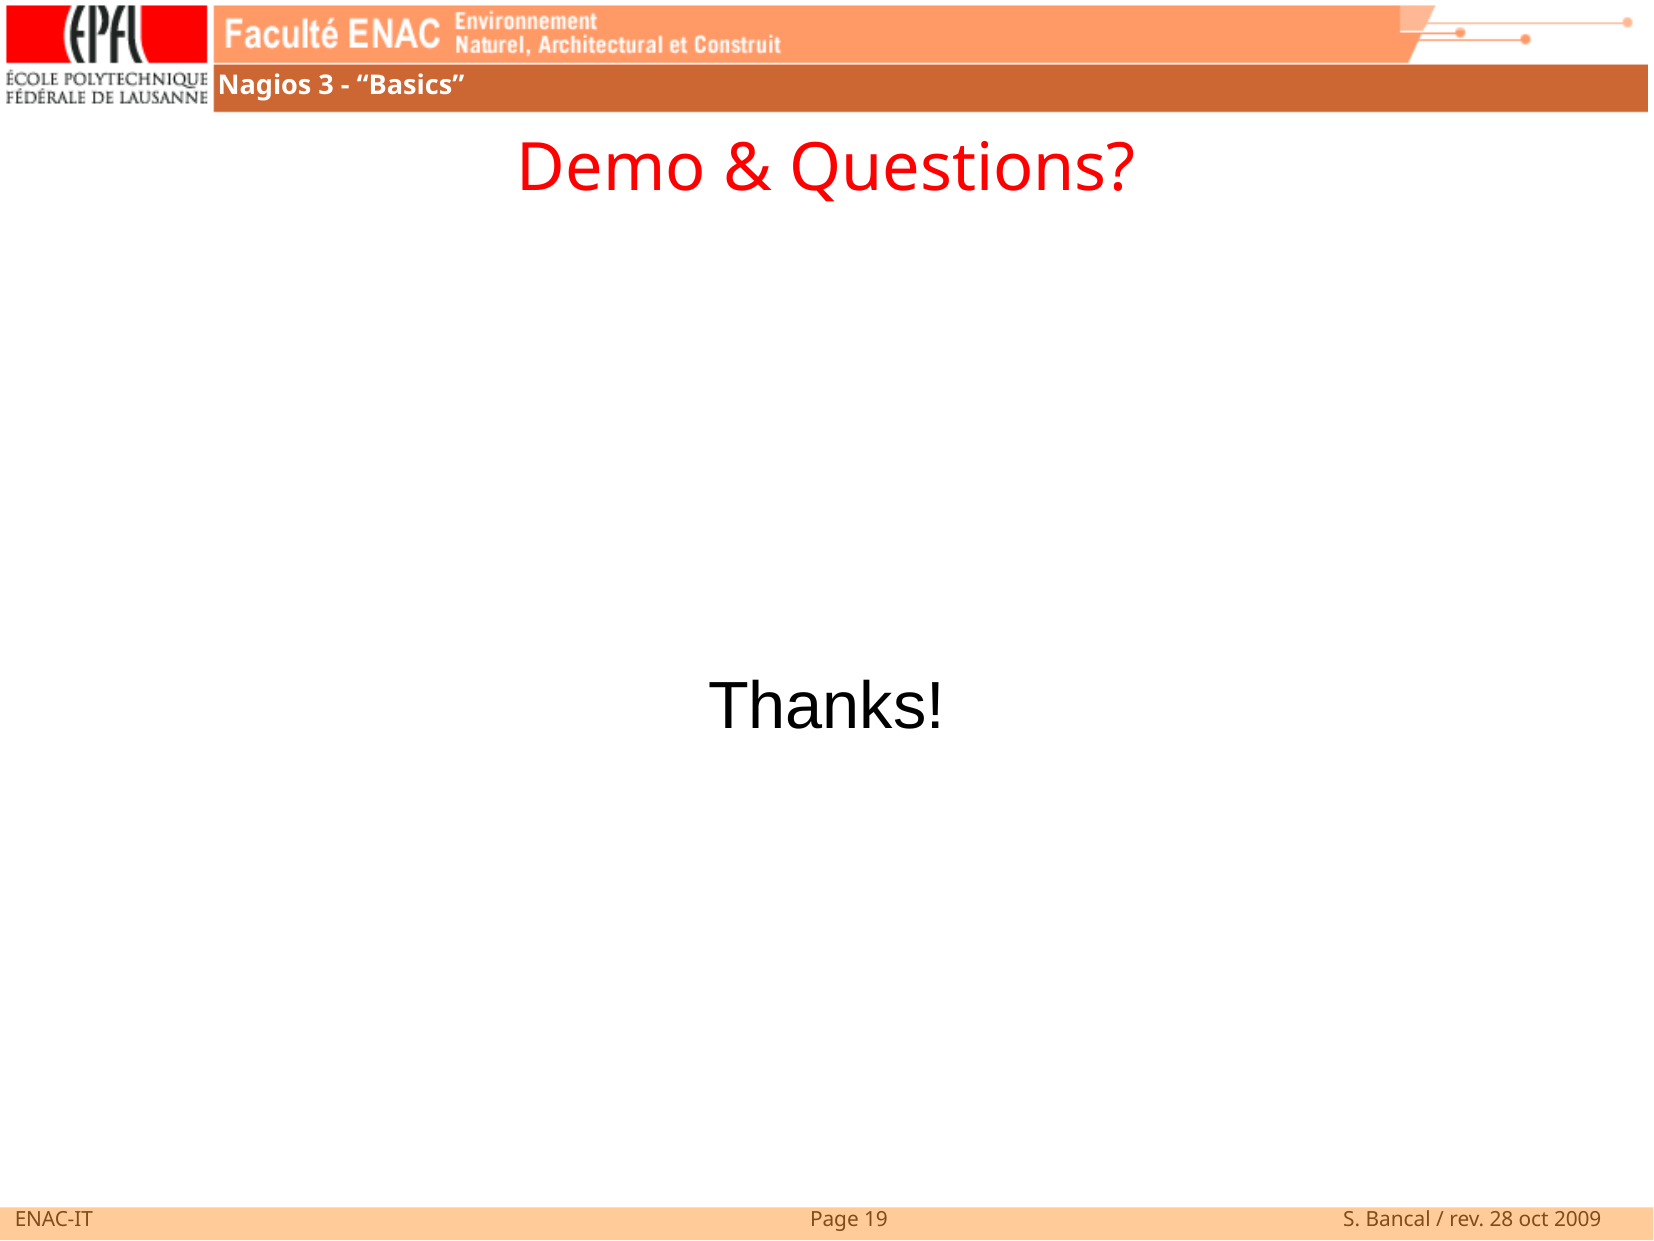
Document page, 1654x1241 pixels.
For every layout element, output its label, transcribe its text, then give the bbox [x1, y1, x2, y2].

title Demo & Questions? [0, 117, 1654, 212]
picture [0, 0, 1648, 114]
subtitle Thanks! [0, 216, 1654, 1195]
